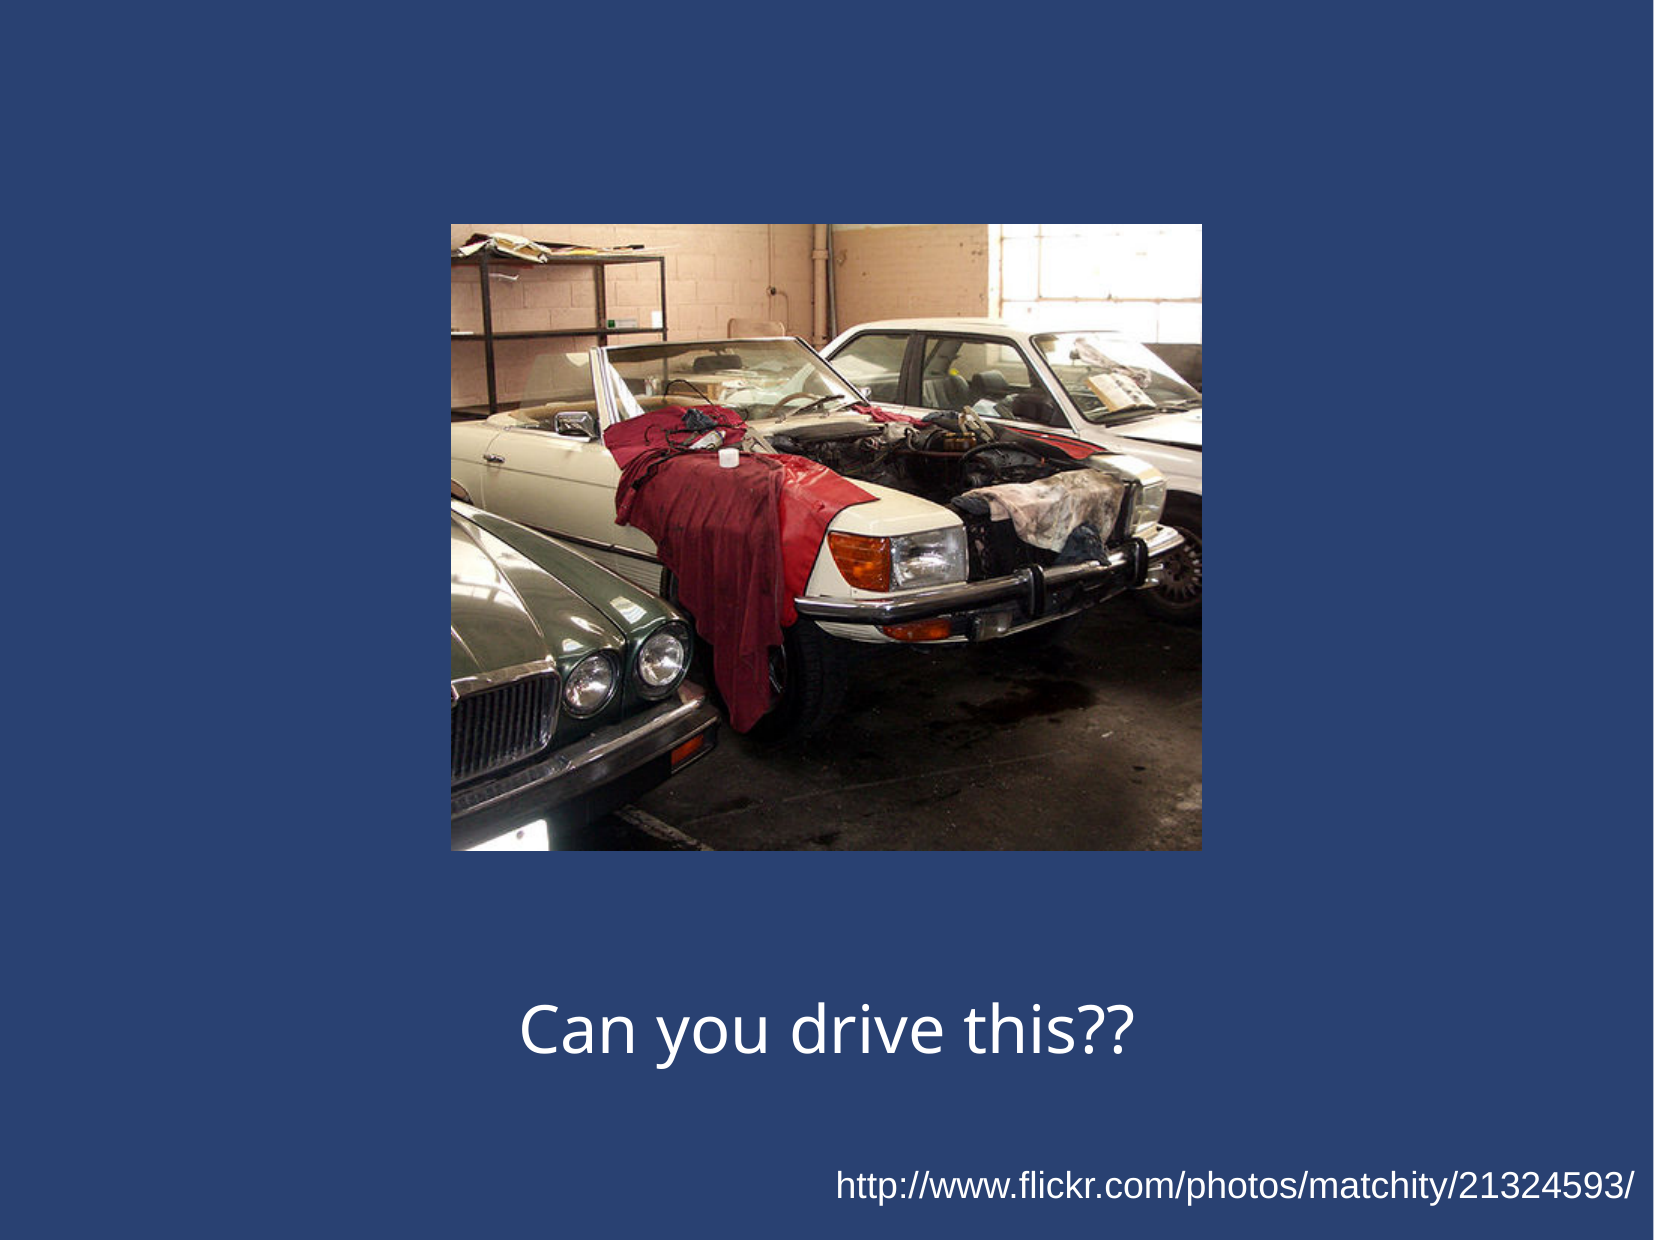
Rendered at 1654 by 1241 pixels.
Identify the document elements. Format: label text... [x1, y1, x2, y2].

picture [451, 224, 1202, 851]
text_box http://www.flickr.com/photos/matchity/21324593/ [820, 1156, 1654, 1214]
subtitle Can you drive this?? [121, 937, 1534, 1119]
